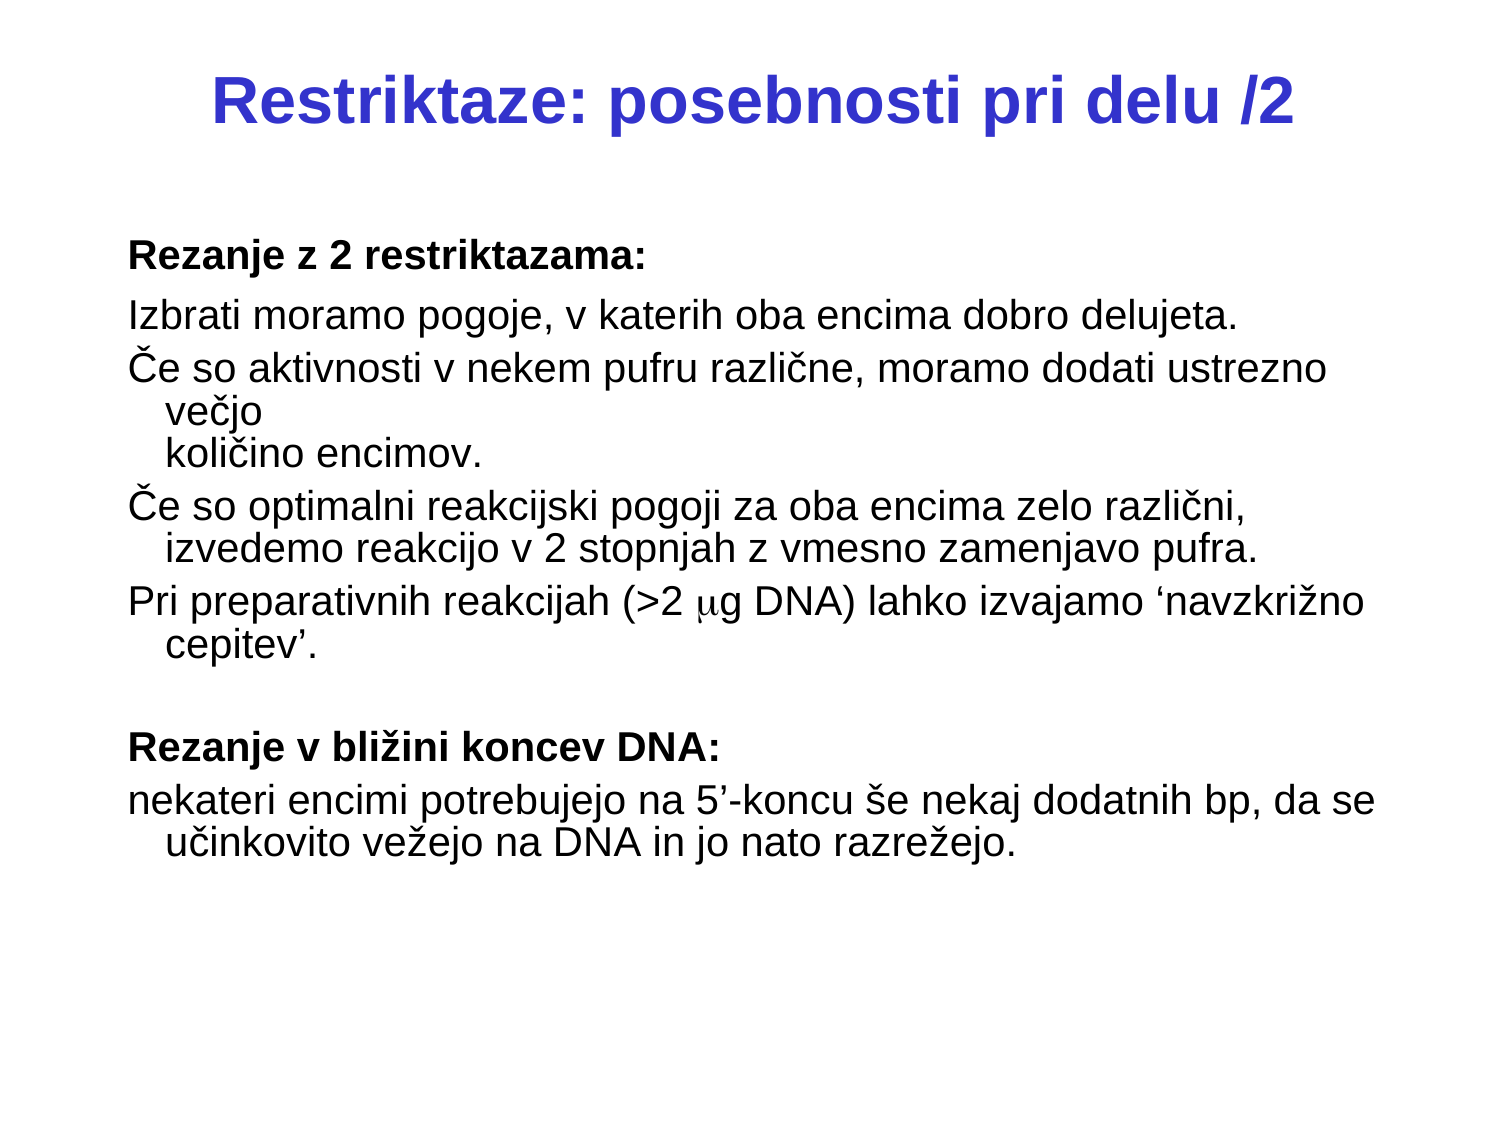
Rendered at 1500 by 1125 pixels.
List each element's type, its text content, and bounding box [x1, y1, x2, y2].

title Restriktaze: posebnosti pri delu /2 [116, 49, 1392, 145]
list Rezanje z 2 restriktazama: Izbrati moramo pogoje, v katerih oba encima dobro delujeta. Če so aktivnosti v nekem pufru različne, moramo dodati ustrezno večjo količino encimov. Če so optimalni reakcijski pogoji za oba encima zelo različni, izvedemo reakcijo v 2 stopnjah z vmesno zamenjavo pufra. Pri preparativnih reakcijah (>2 g DNA) lahko izvajamo ‘navzkrižno cepitev’. Rezanje v bližini koncev DNA: nekateri encimi potrebujejo na 5’-koncu še nekaj dodatnih bp, da se učinkovito vežejo na DNA in jo nato razrežejo. [112, 220, 1434, 1083]
